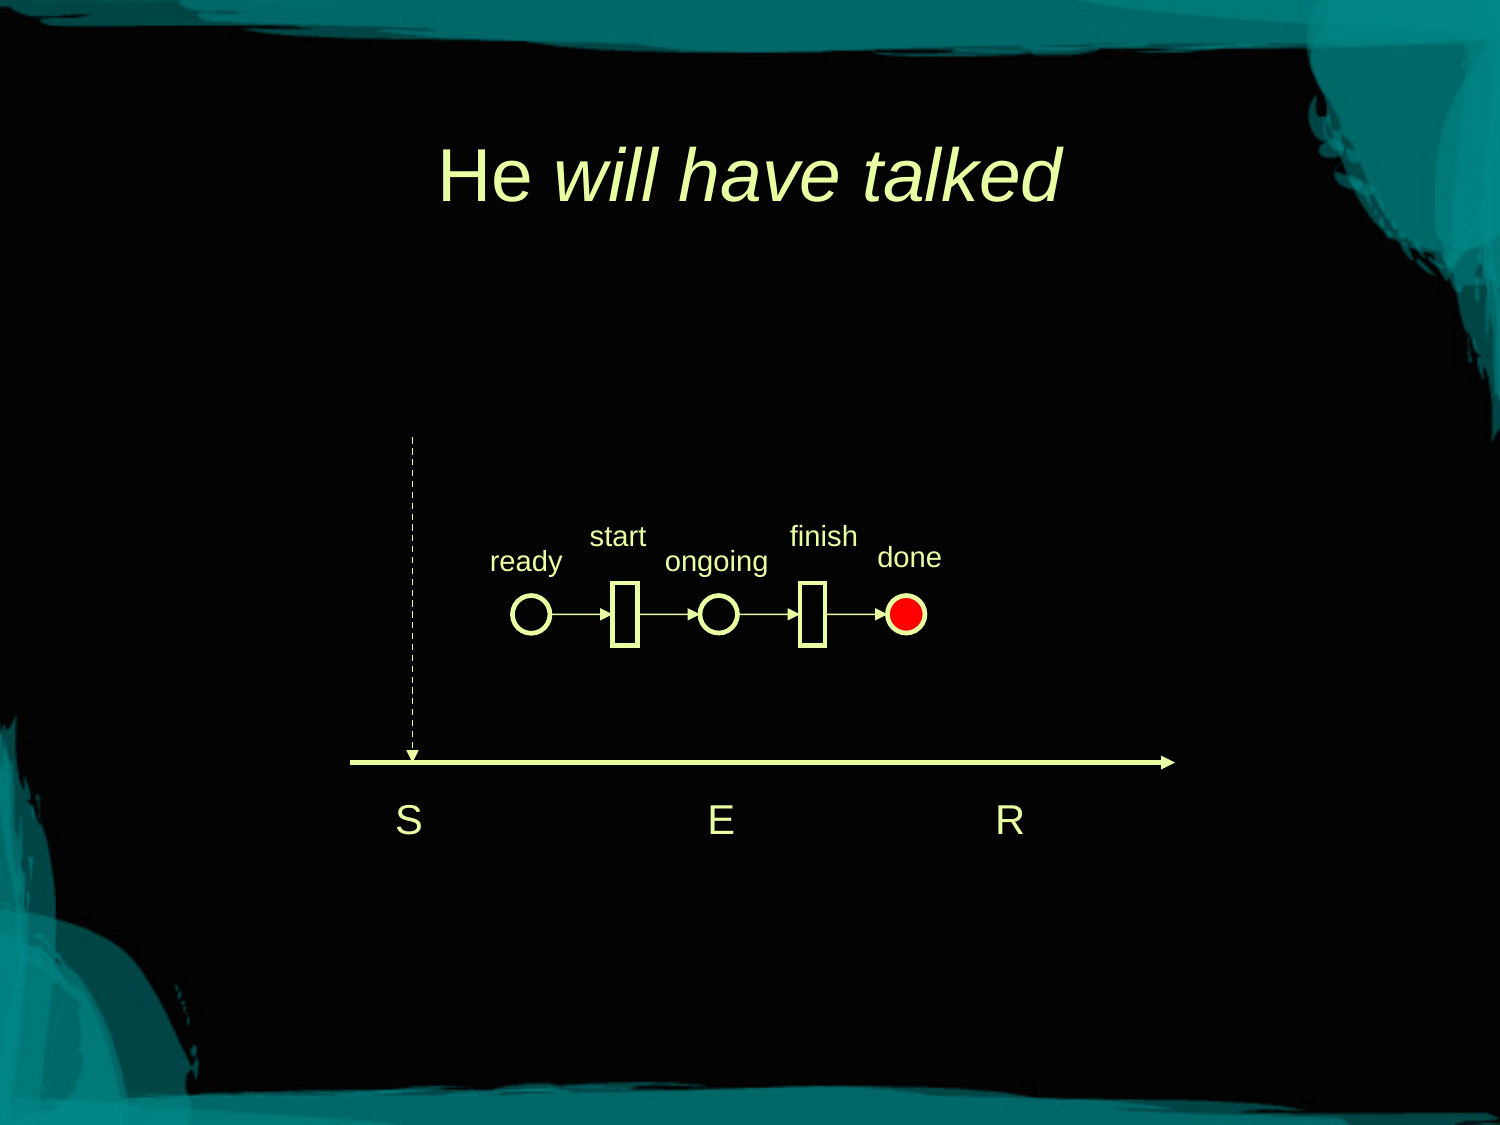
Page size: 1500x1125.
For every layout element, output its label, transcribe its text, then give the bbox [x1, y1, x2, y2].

text_box finish [774, 512, 874, 561]
text_box start [574, 512, 662, 561]
text_box E [699, 789, 750, 846]
title He will have talked [112, 87, 1388, 263]
text_box R [987, 789, 1038, 846]
picture [0, 0, 1500, 1125]
text_box S [387, 789, 438, 846]
text_box done [862, 533, 958, 582]
text_box [887, 595, 925, 634]
text_box ongoing [649, 537, 784, 586]
text_box ready [474, 537, 578, 586]
